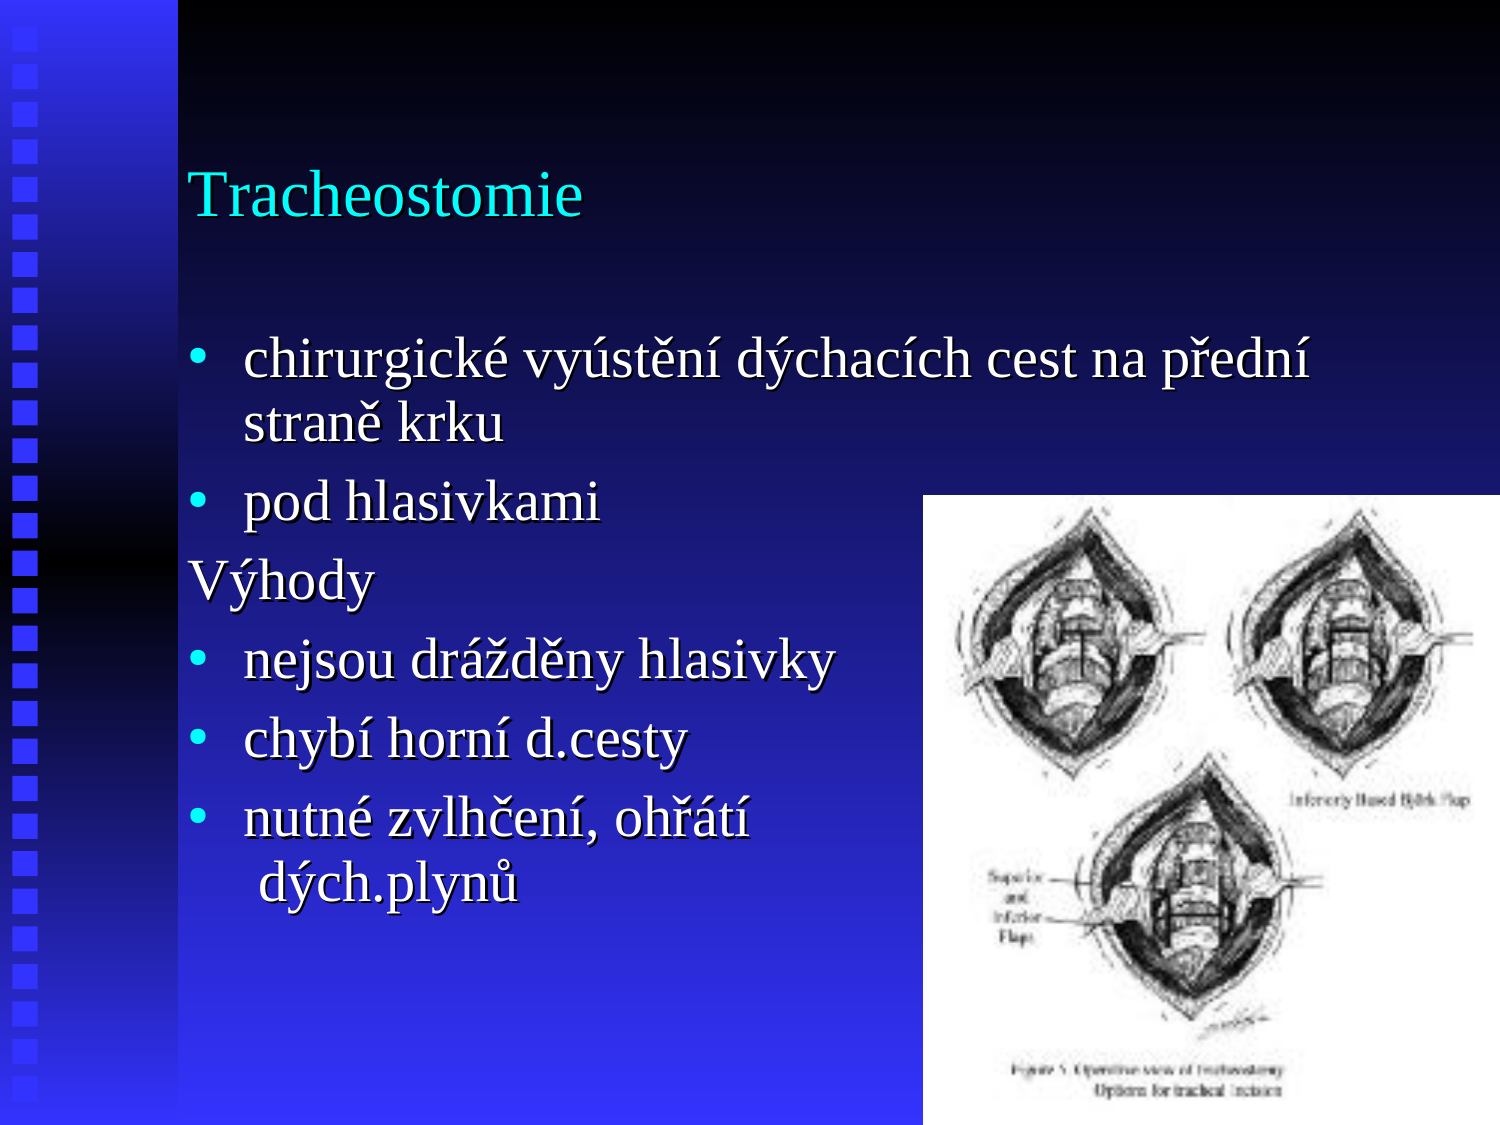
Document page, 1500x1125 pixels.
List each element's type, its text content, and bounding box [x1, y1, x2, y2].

list chirurgické vyústění dýchacích cest na přední straně krku pod hlasivkami Výhody nejsou drážděny hlasivky chybí horní d.cesty nutné zvlhčení, ohřátí dých.plynů [187, 324, 1463, 986]
title Tracheostomie [187, 107, 1463, 280]
picture [923, 495, 1500, 1125]
